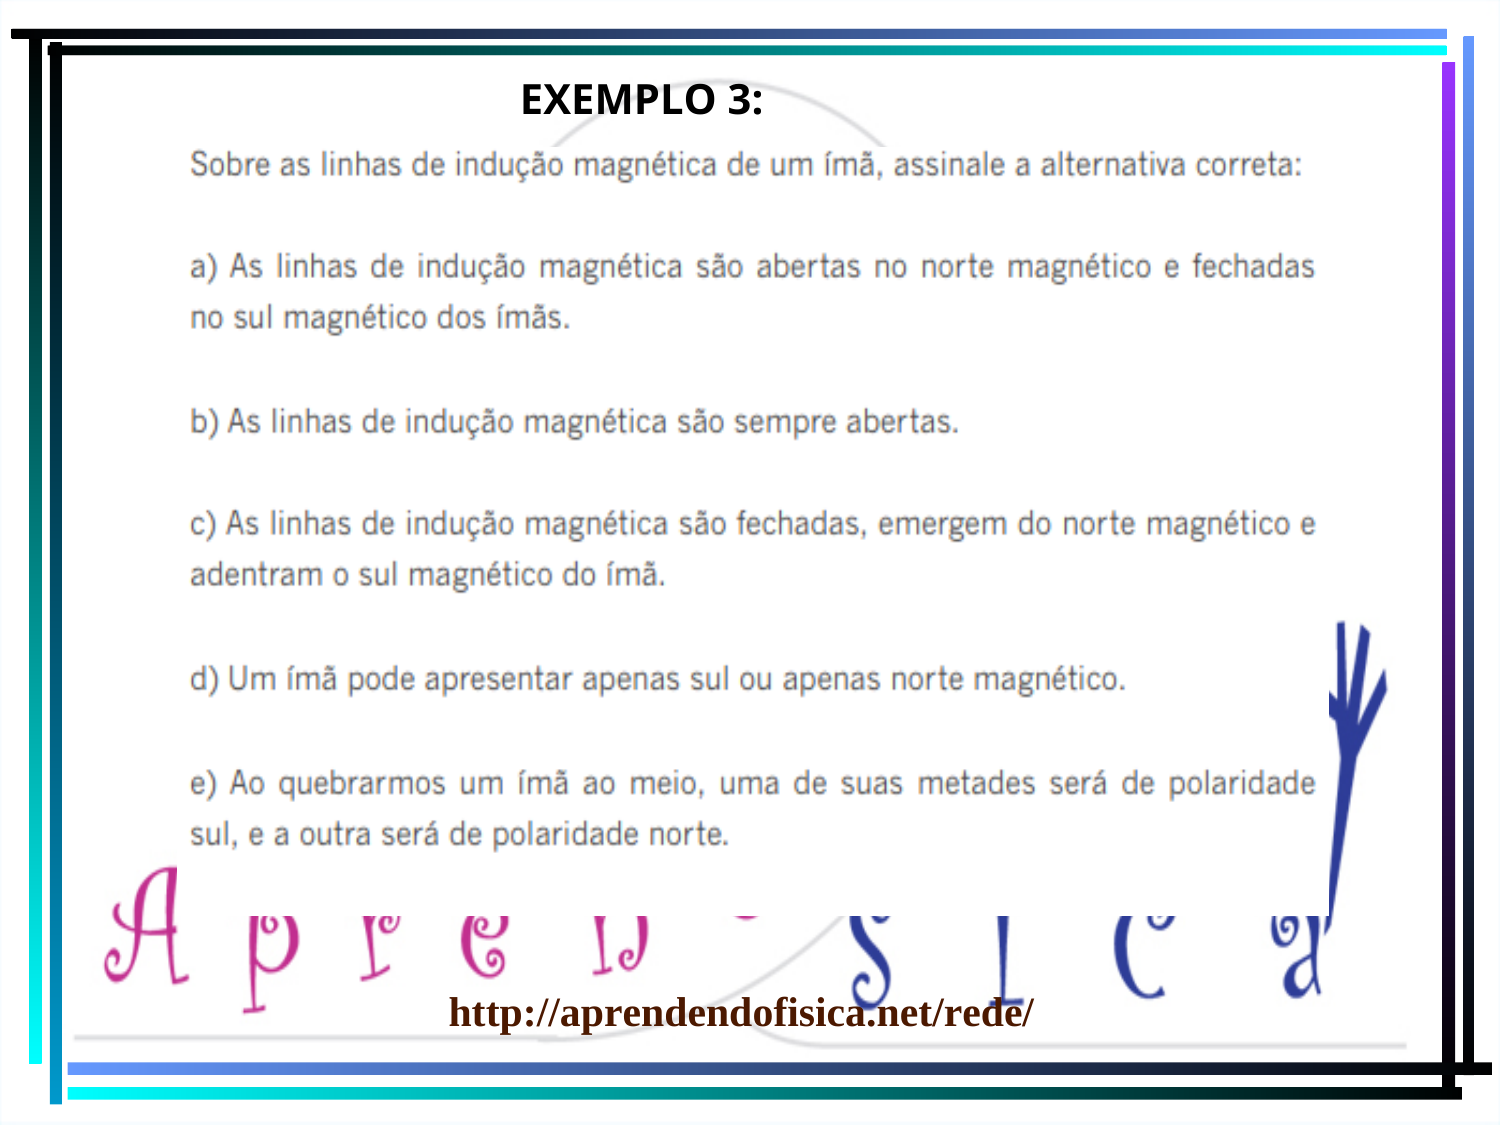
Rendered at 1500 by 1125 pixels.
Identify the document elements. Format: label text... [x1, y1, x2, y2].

picture [0, 0, 1500, 1125]
text_box http://aprendendofisica.net/rede/ [383, 974, 1050, 1046]
title EXEMPLO 3: [505, 62, 827, 147]
